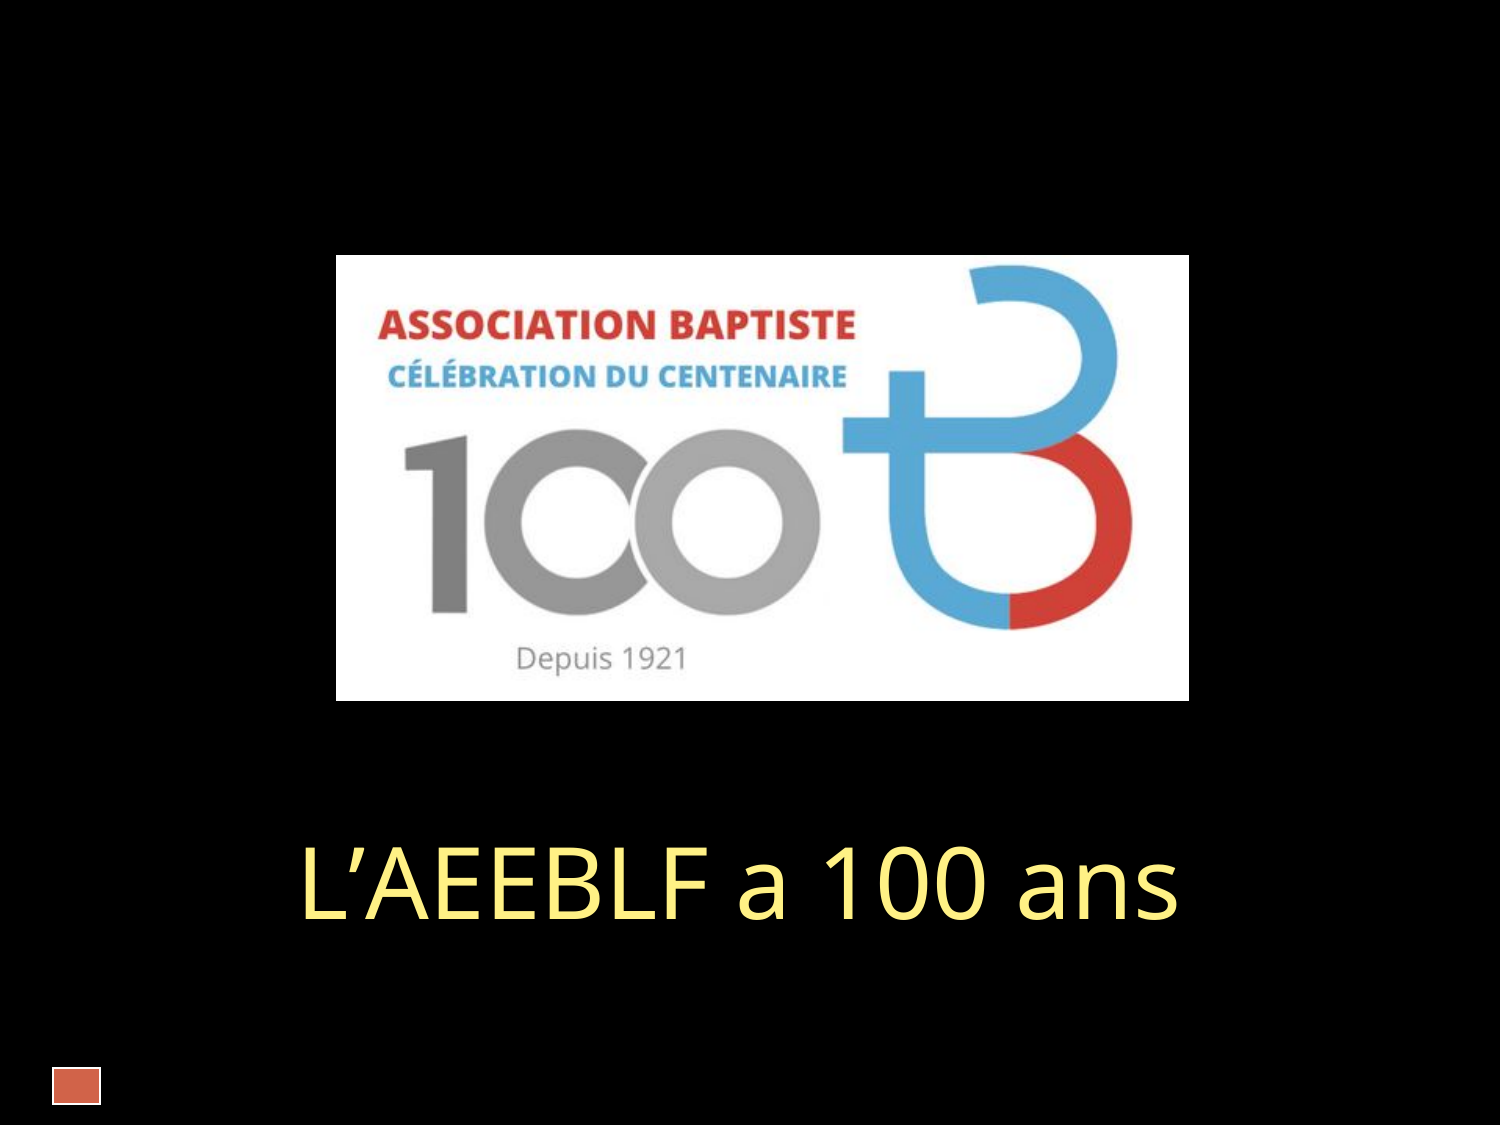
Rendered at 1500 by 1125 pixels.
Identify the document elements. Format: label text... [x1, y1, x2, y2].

picture [336, 255, 1189, 701]
list L’AEEBLF a 100 ans [53, 262, 1426, 1005]
